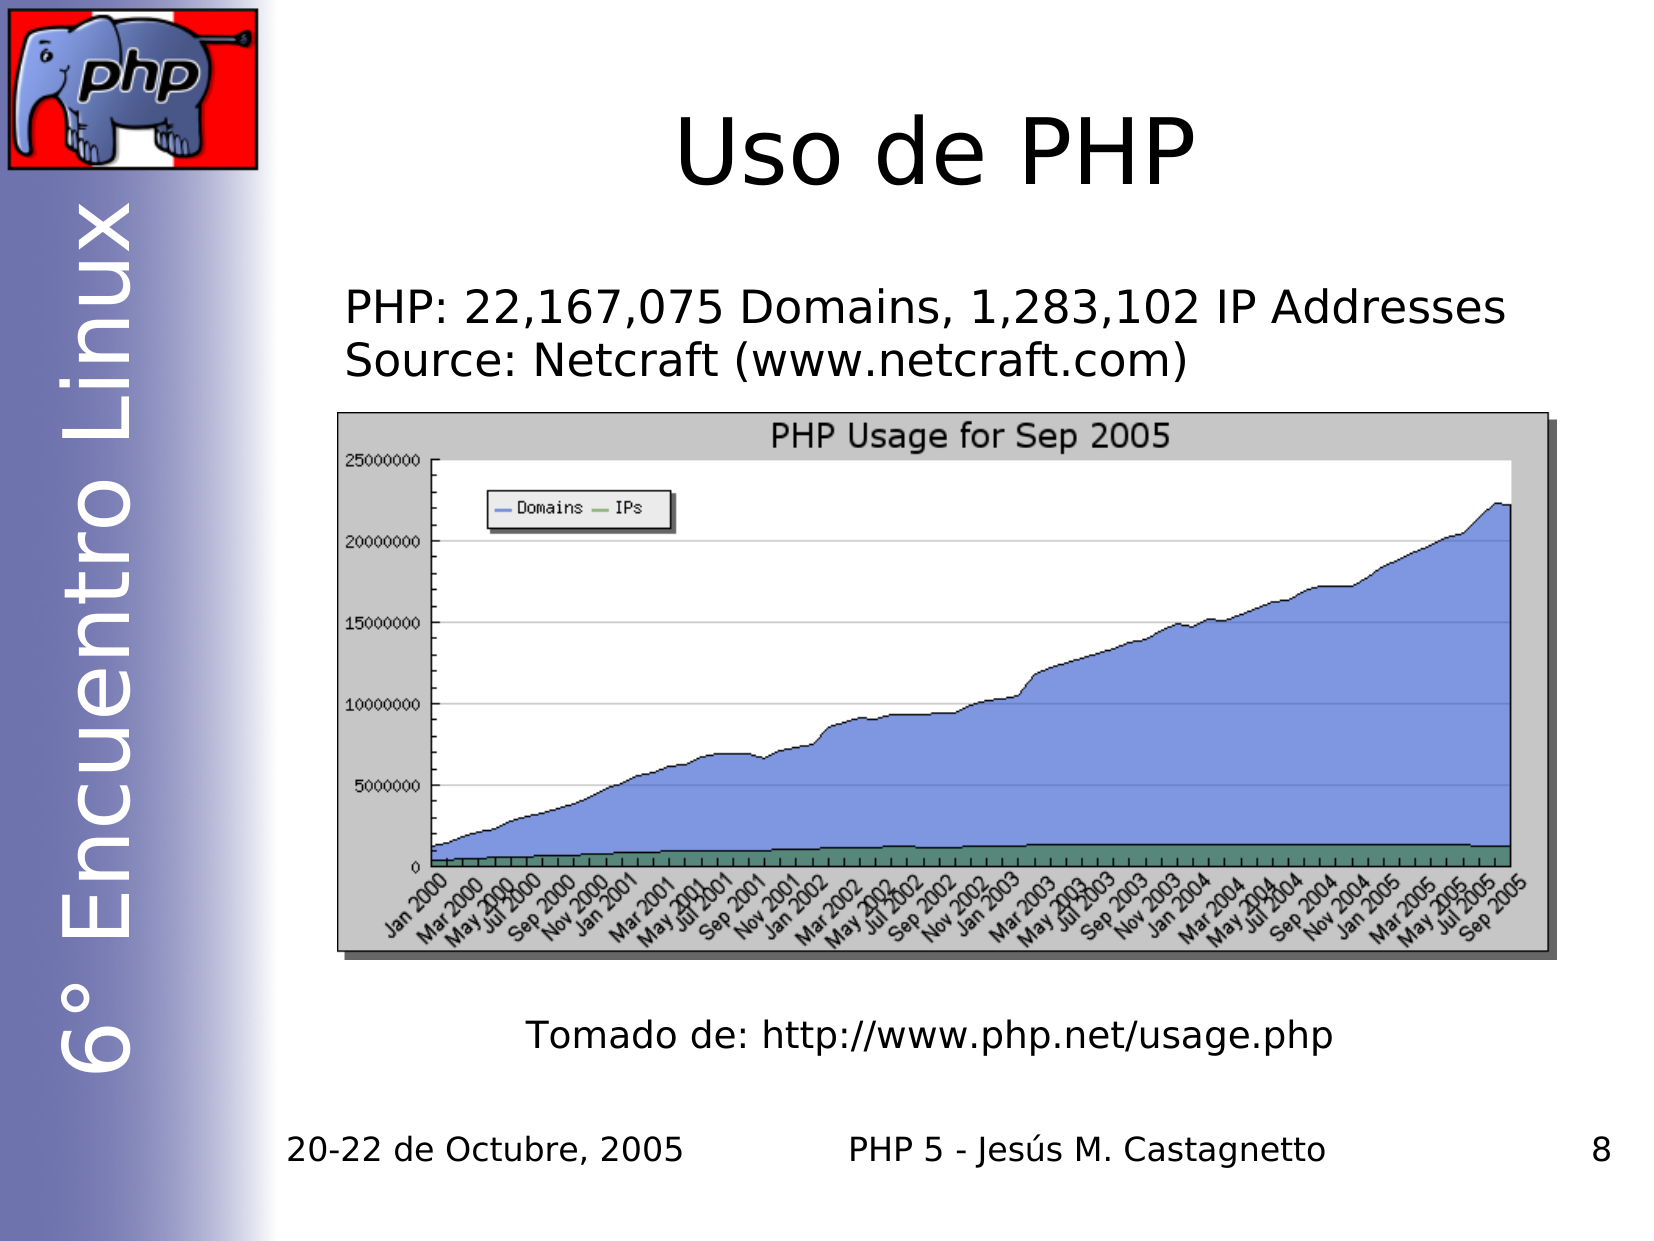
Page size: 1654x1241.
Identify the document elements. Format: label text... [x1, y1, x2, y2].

title Uso de PHP [300, 49, 1571, 257]
picture [0, 0, 1654, 1241]
text_box PHP: 22,167,075 Domains, 1,283,102 IP Addresses Source: Netcraft (www.netcraft.com) [329, 273, 1524, 395]
text_box Tomado de: http://www.php.net/usage.php [511, 1006, 1351, 1065]
